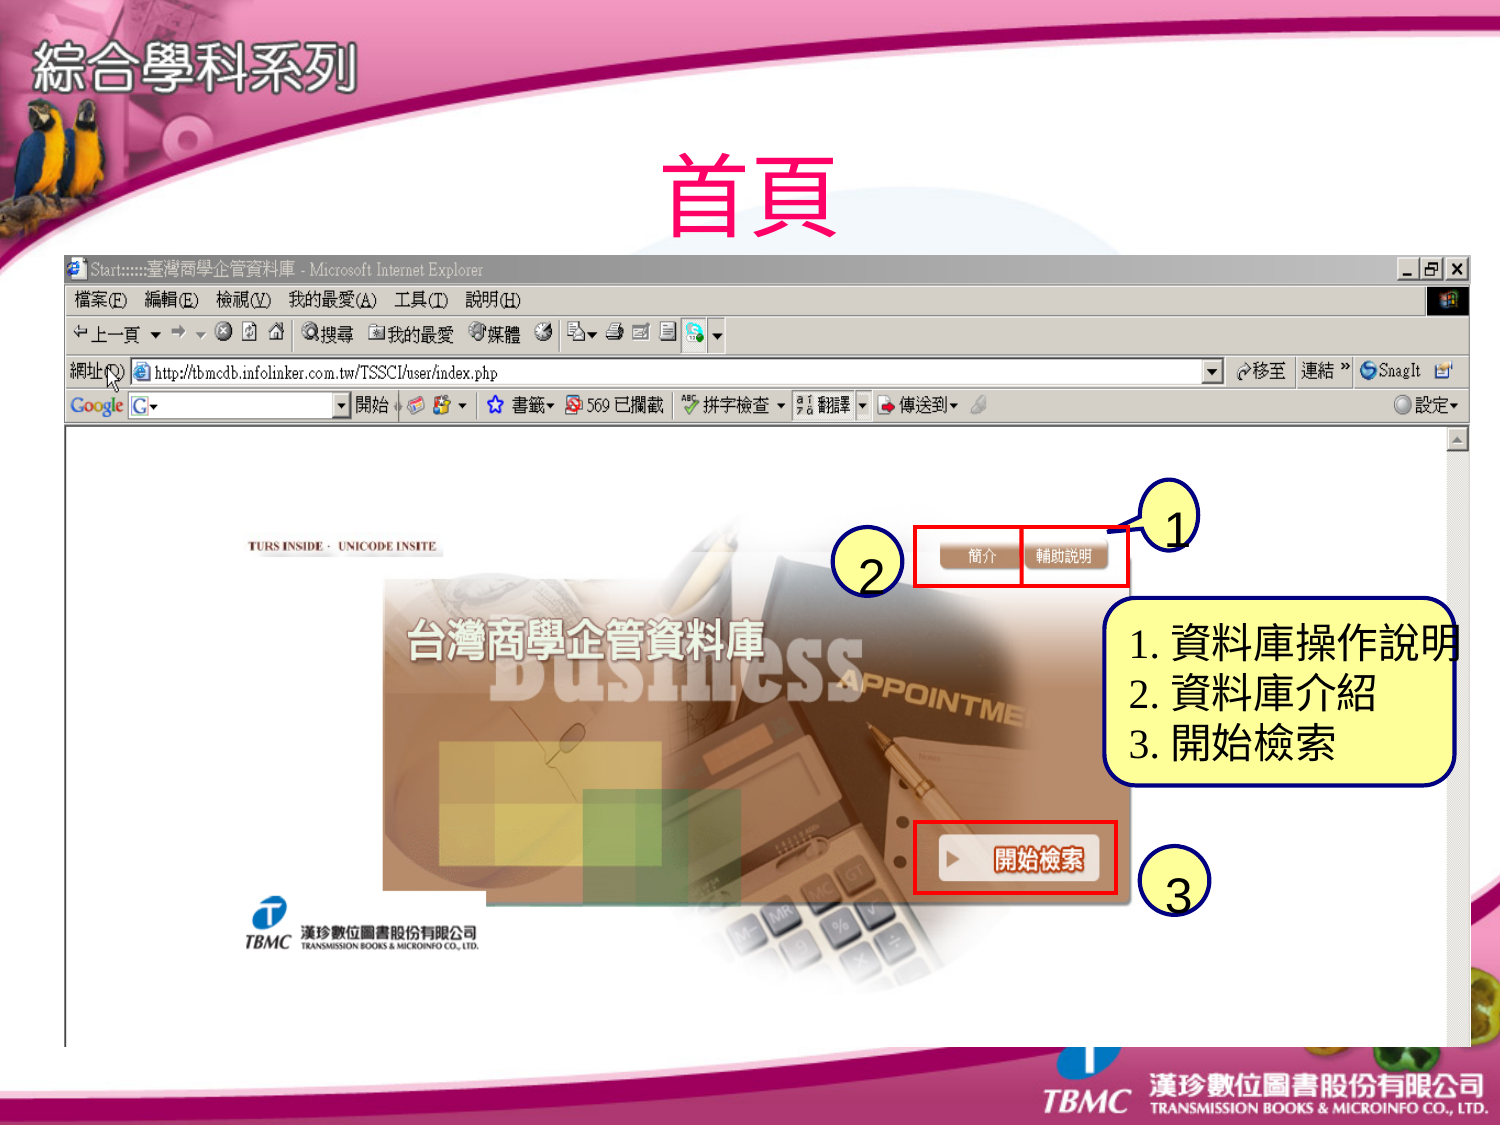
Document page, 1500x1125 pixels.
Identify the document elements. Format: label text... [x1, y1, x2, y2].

text_box 2 [832, 527, 903, 596]
picture [64, 255, 1471, 1047]
title 首頁 [112, 99, 1388, 255]
text_box 1 [1122, 479, 1199, 551]
text_box 1.資料庫操作說明 2.資料庫介紹 3.開始檢索 [1104, 597, 1455, 786]
text_box 3 [1139, 846, 1210, 915]
